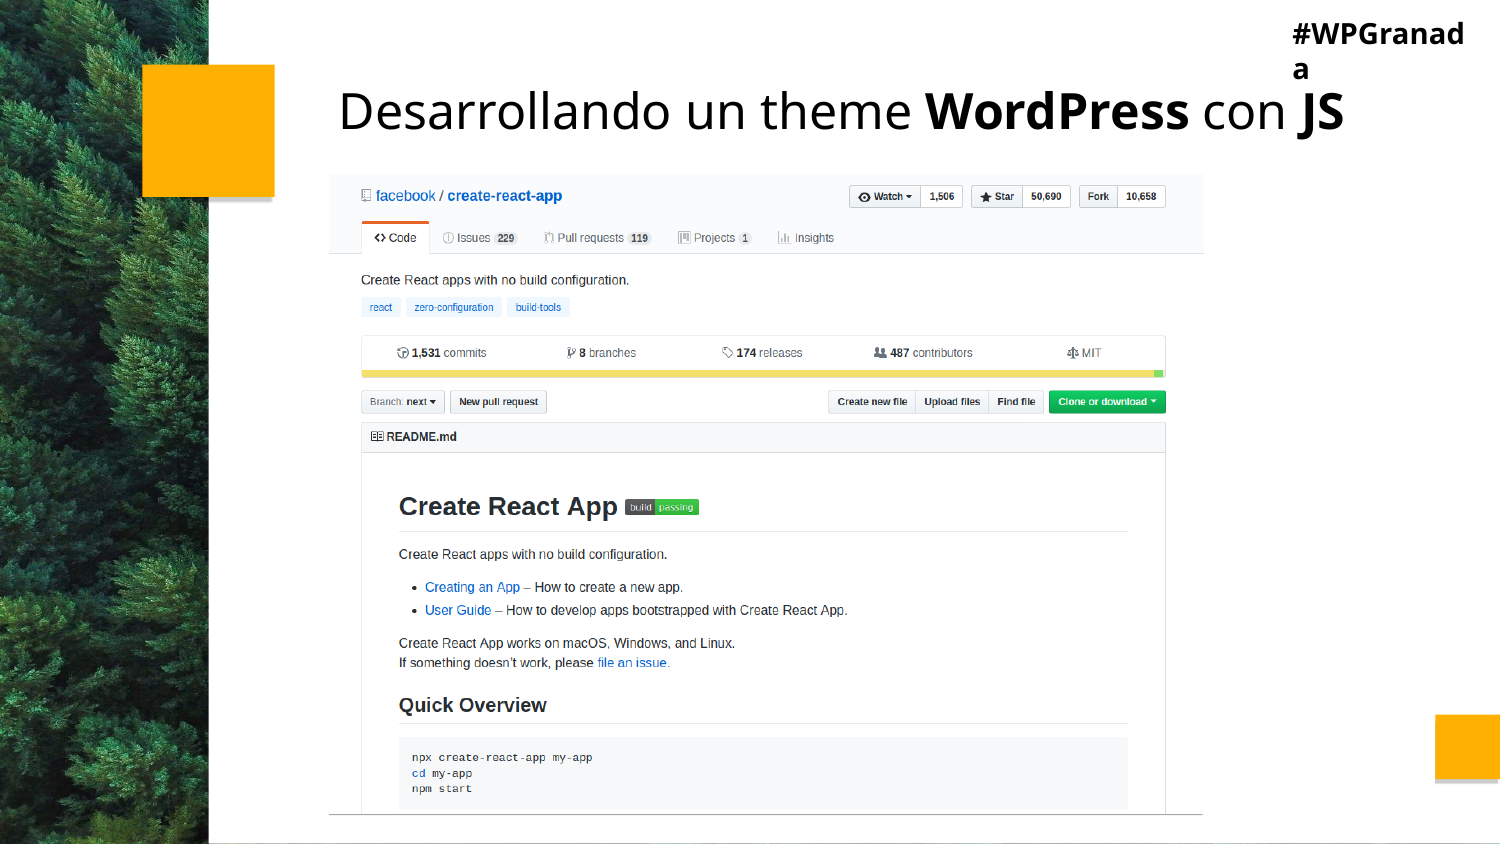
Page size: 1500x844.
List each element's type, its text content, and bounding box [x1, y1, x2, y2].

text_box #WPGranada [1277, 0, 1481, 54]
picture [329, 189, 1204, 814]
picture [0, 0, 208, 844]
text_box Desarrollando un theme WordPress con JS [323, 64, 1403, 189]
